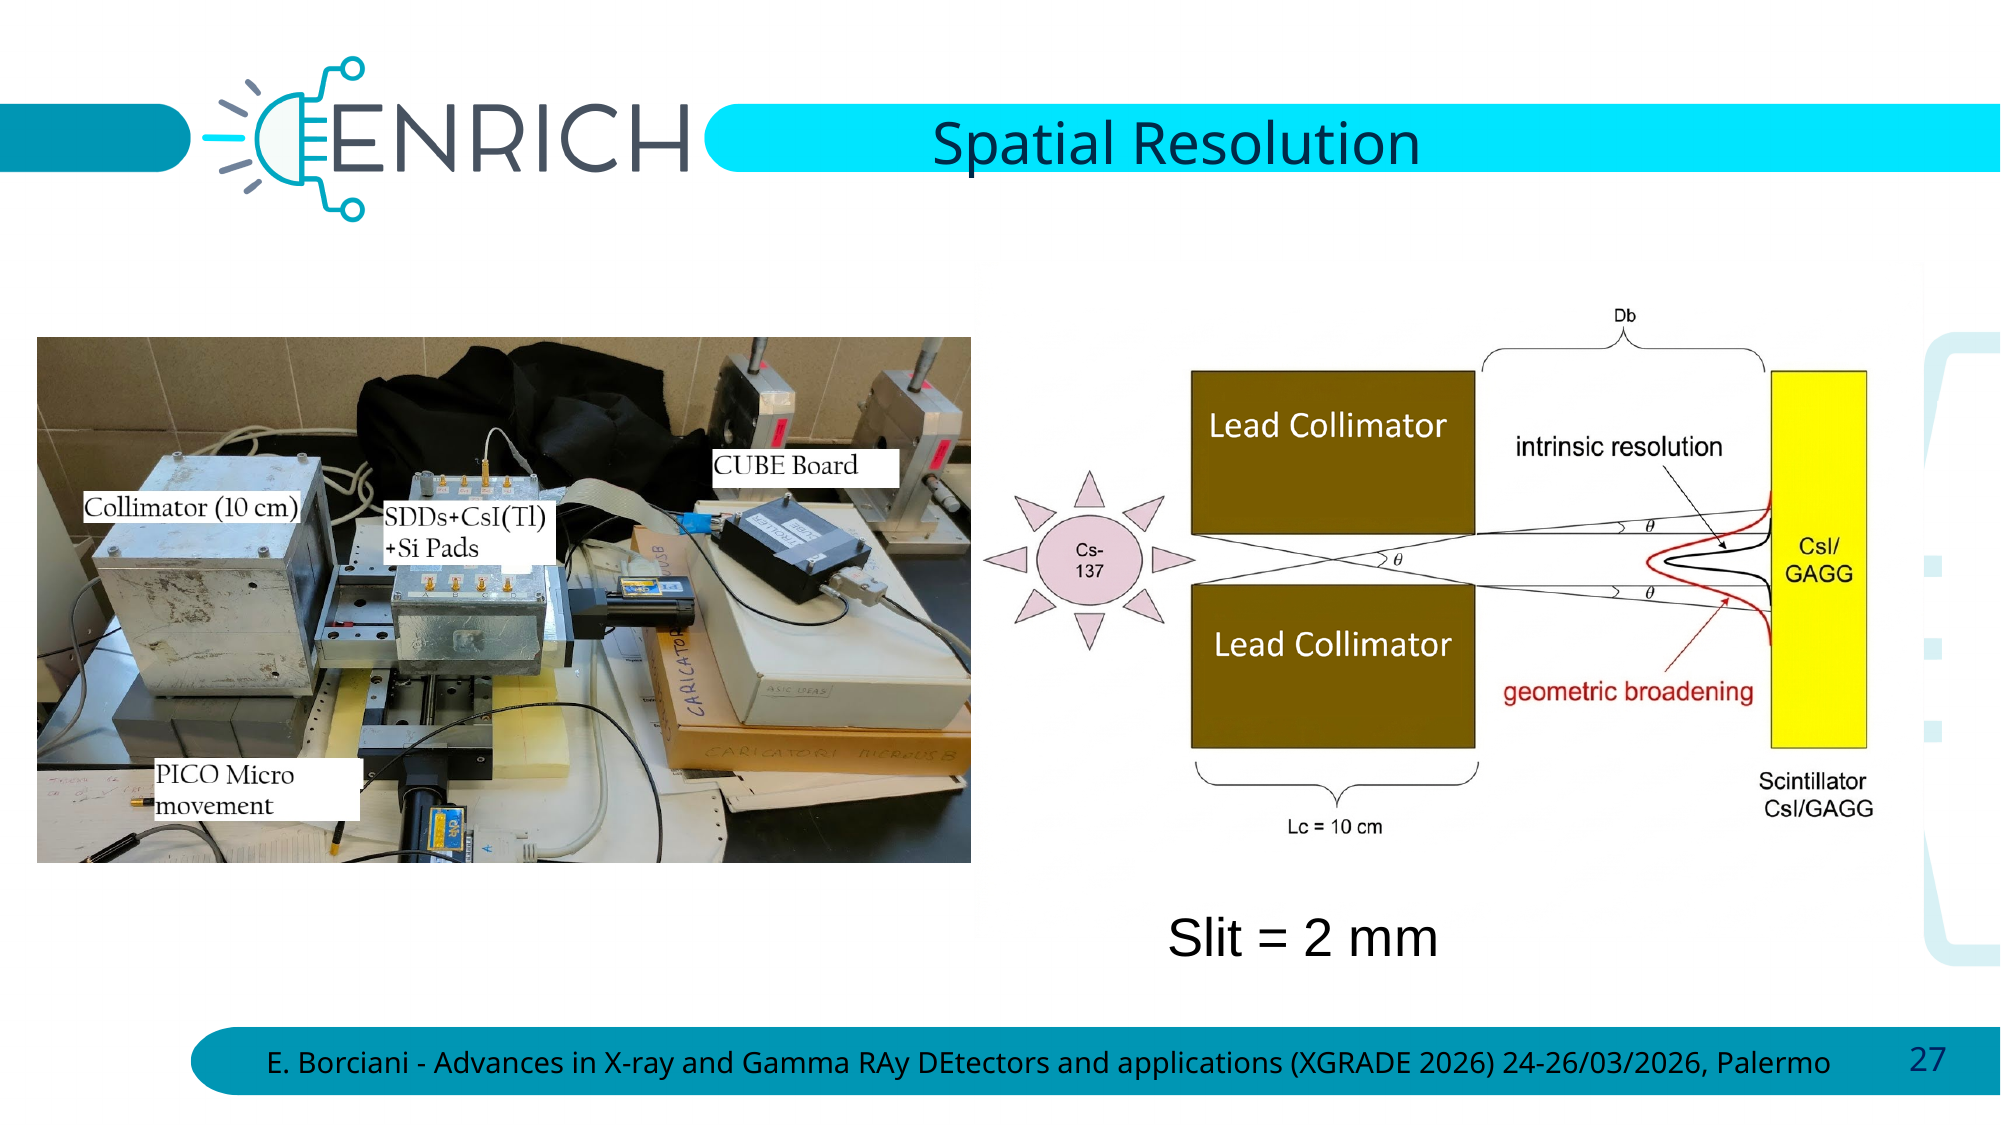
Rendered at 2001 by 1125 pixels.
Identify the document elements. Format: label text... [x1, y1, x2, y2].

text_box Spatial Resolution [917, 98, 1650, 184]
slide_number <number> [1512, 1031, 1963, 1092]
picture [0, 0, 2001, 1125]
text_box Slit = 2 mm [1152, 900, 1501, 976]
text_box E. Borciani - Advances in X-ray and Gamma RAy DEtectors and applications (XGRADE 2026) 24-26/03/2026, Palermo [143, 1037, 1956, 1087]
